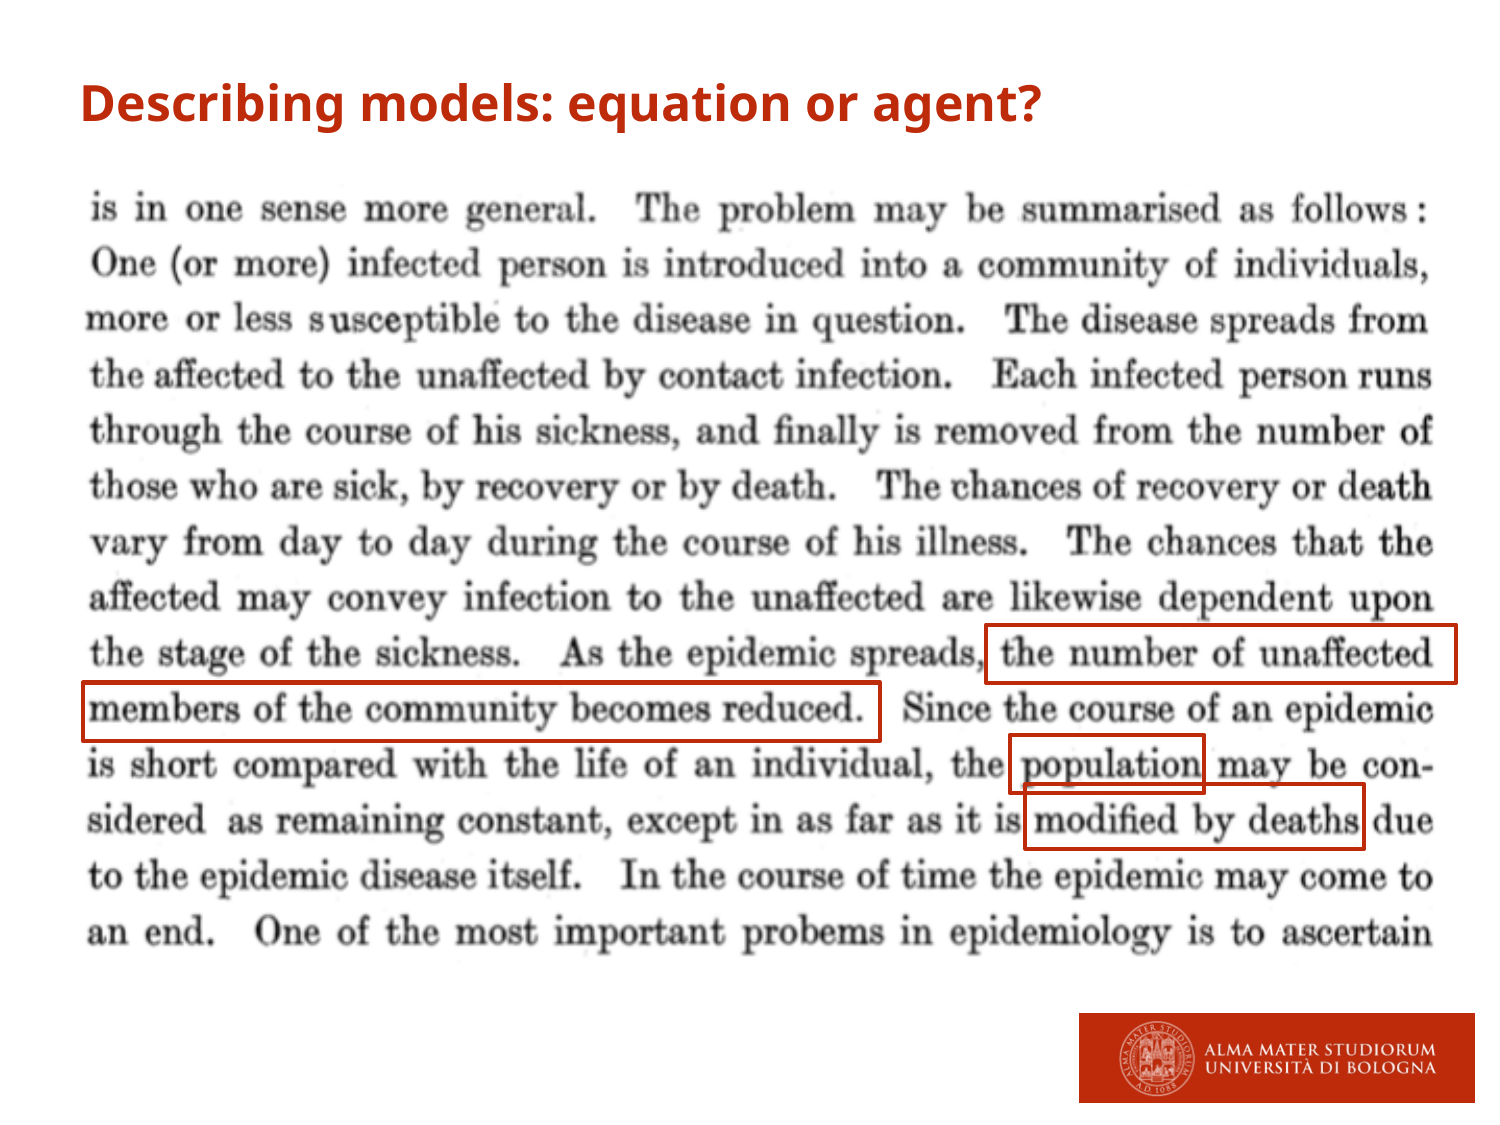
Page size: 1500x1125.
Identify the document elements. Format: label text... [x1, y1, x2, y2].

list Describing models: equation or agent? [64, 78, 1447, 185]
picture [988, 627, 1450, 681]
picture [76, 184, 1450, 965]
picture [85, 685, 878, 739]
